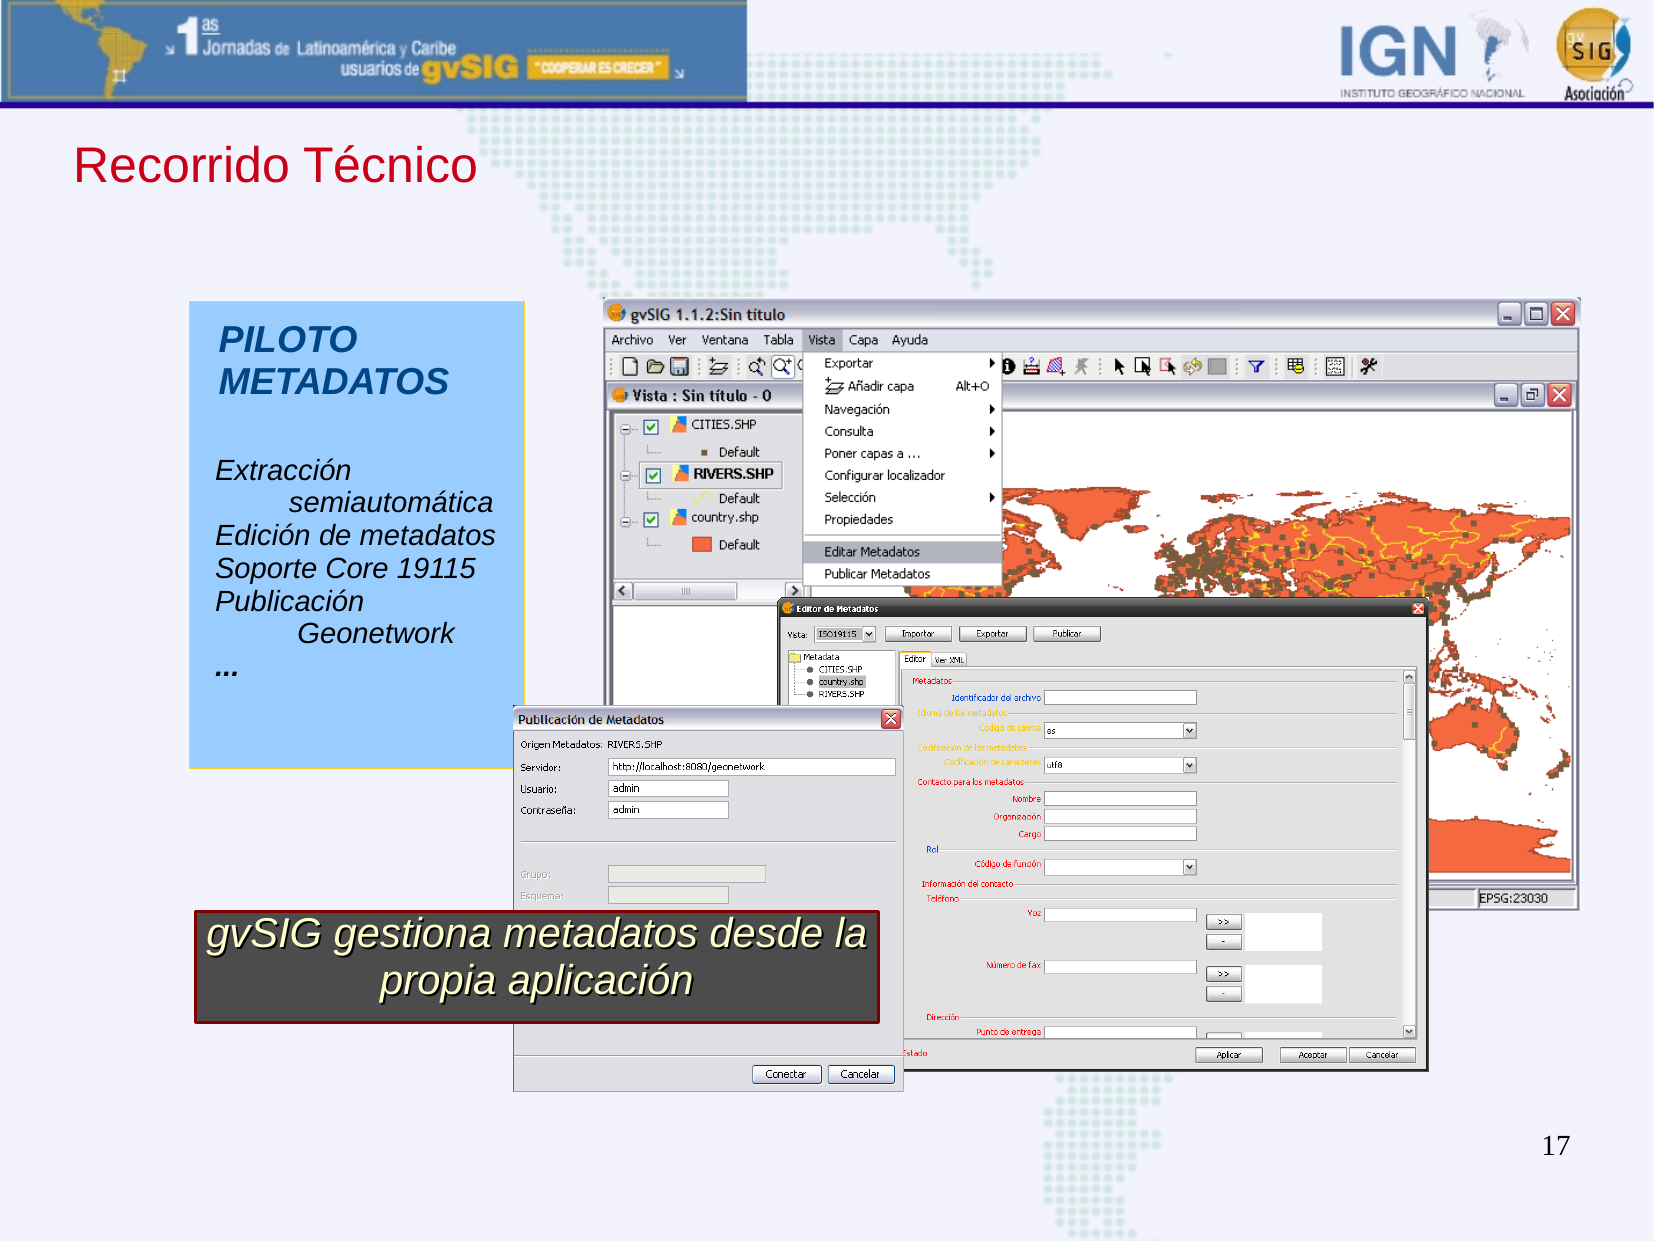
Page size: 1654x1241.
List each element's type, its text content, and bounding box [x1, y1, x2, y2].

text_box Recorrido Técnico [59, 129, 494, 207]
text_box Extracción semiautomática Edición de metadatos Soporte Core 19115 Publicación Geonetwork ... [200, 413, 543, 731]
text_box PILOTO METADATOS [203, 310, 506, 413]
text_box gvSIG gestiona metadatos desde la propia aplicación [195, 911, 879, 1023]
picture [0, 0, 1654, 1241]
text_box [189, 301, 525, 769]
